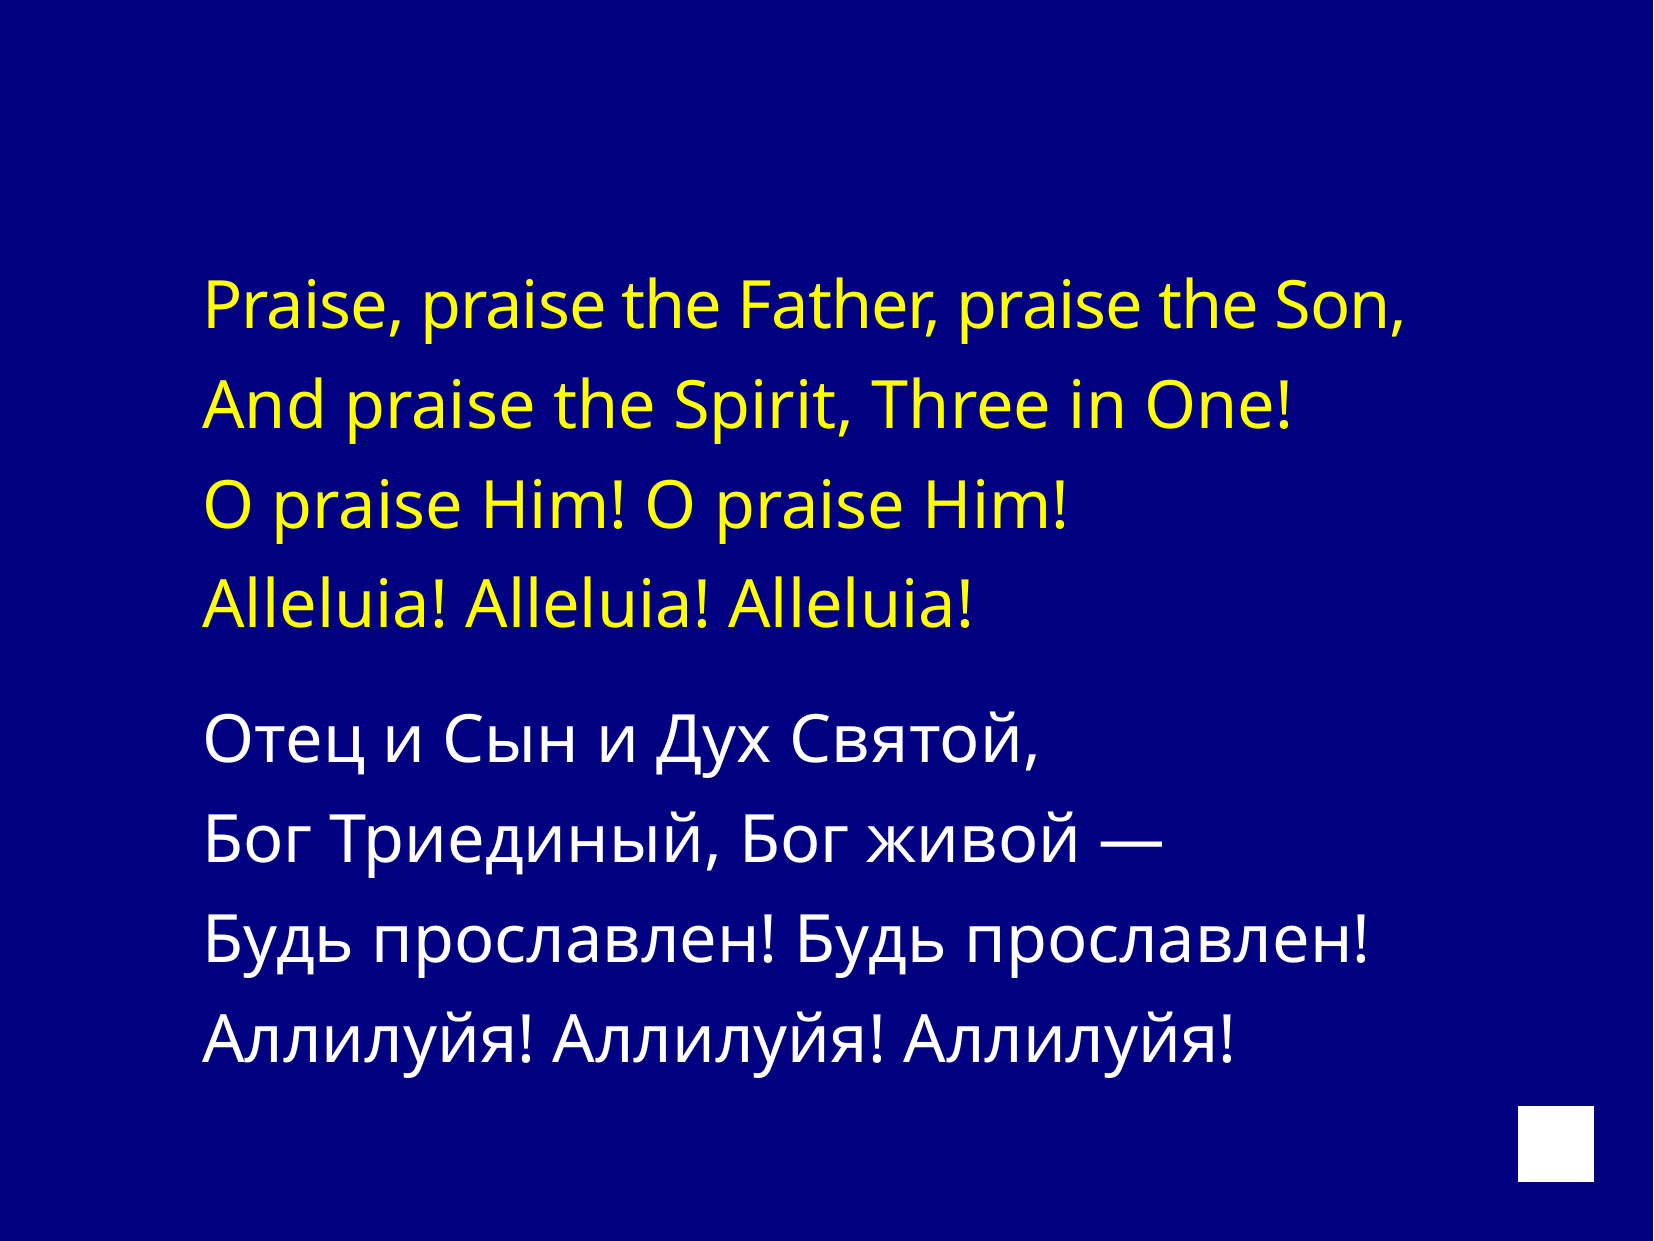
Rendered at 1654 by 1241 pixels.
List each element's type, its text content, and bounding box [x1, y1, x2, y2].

text_box Отец и Сын и Дух Святой, Бог Триединый, Бог живой ― Будь прославлен! Будь прославлен! Аллилуйя! Аллилуйя! Аллилуйя! [75, 675, 1576, 1163]
text_box Praise, praise the Father, praise the Son, And praise the Spirit, Three in One! O praise Him! O praise Him! Alleluia! Alleluia! Alleluia! [75, 150, 1651, 638]
text_box [1518, 1106, 1594, 1182]
